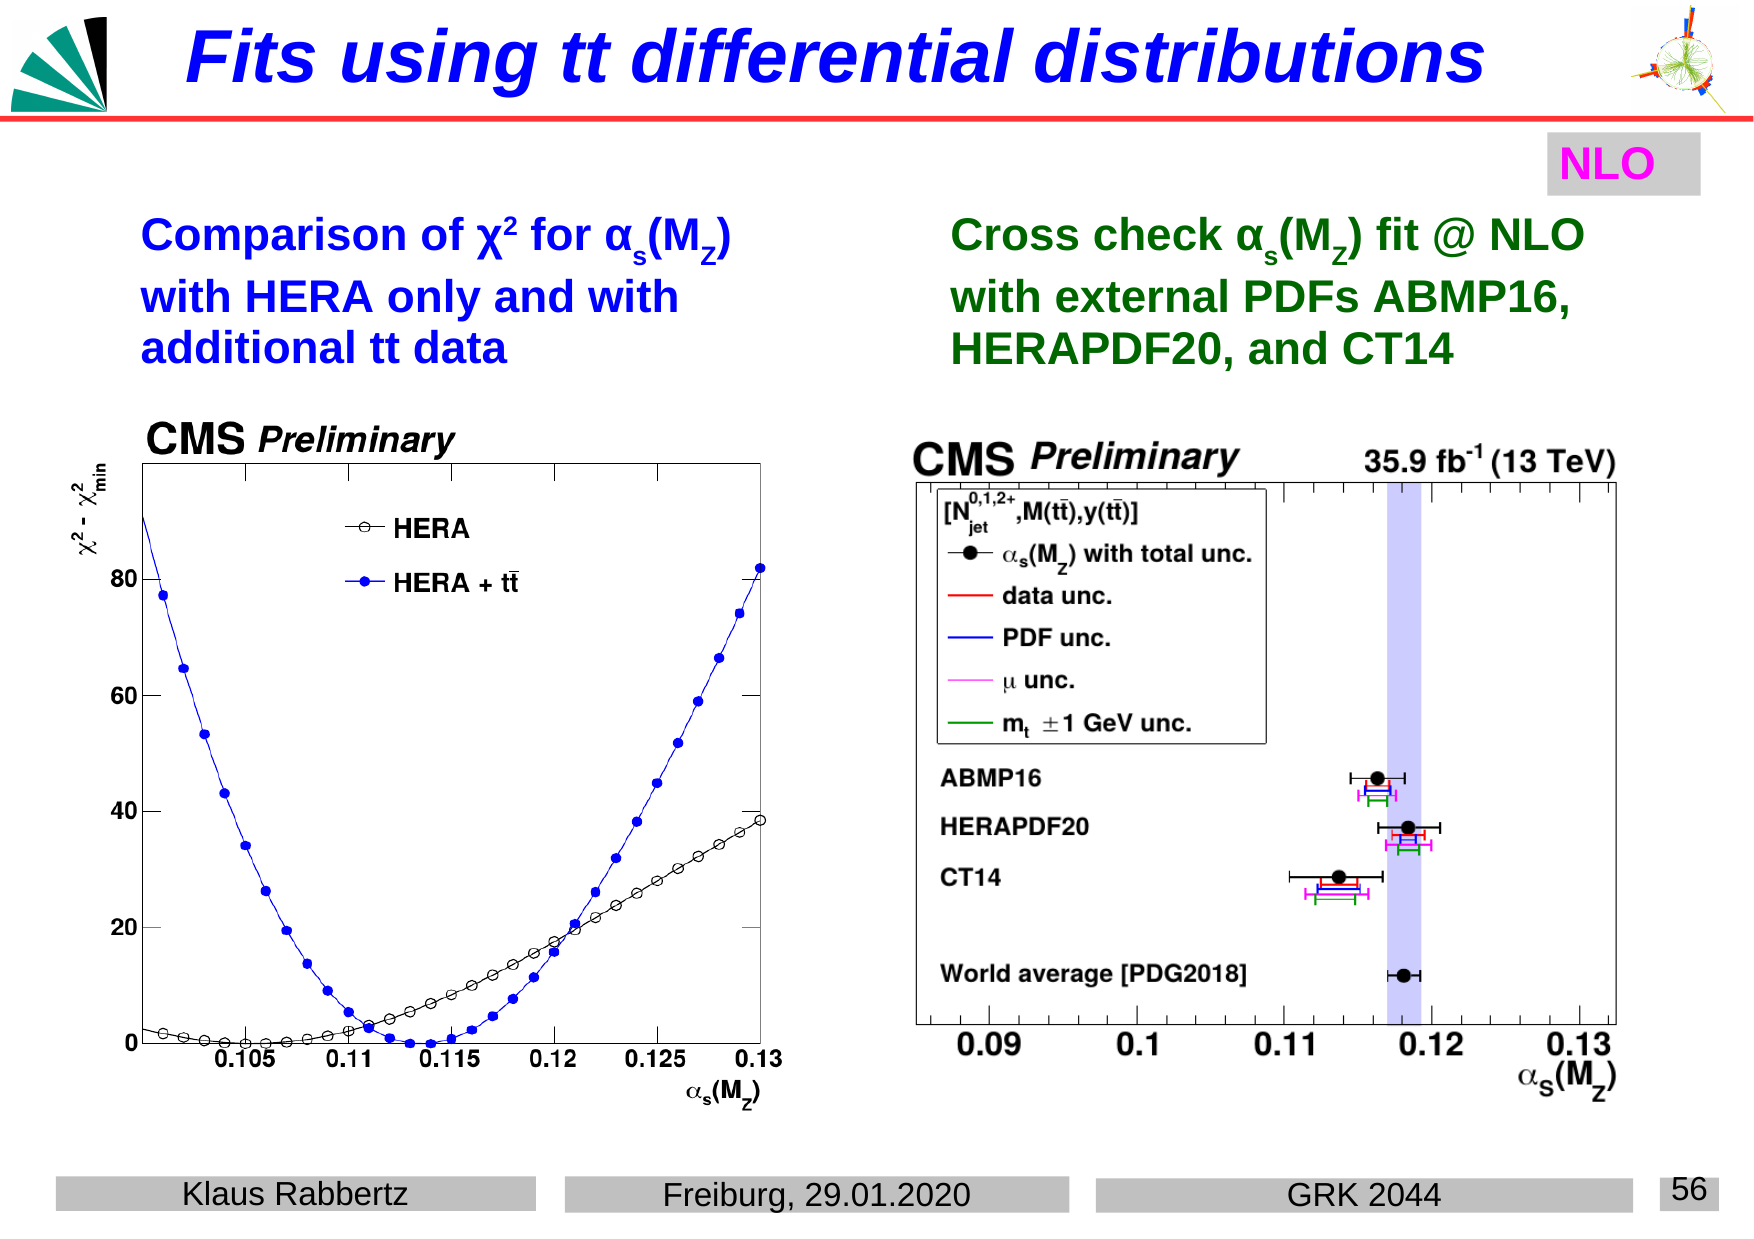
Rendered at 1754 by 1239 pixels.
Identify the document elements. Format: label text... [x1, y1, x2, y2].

title Fits using tt differential distributions [129, 0, 1545, 114]
text_box NLO [1547, 132, 1701, 196]
picture [896, 428, 1630, 1118]
picture [1631, 5, 1739, 113]
text_box Cross check αs(MZ) fit @ NLO with external PDFs ABMP16, HERAPDF20, and CT14 [938, 203, 1632, 380]
picture [66, 411, 820, 1118]
text_box Comparison of χ2 for αs(MZ) with HERA only and with additional tt data [128, 203, 764, 380]
picture [11, 17, 107, 113]
